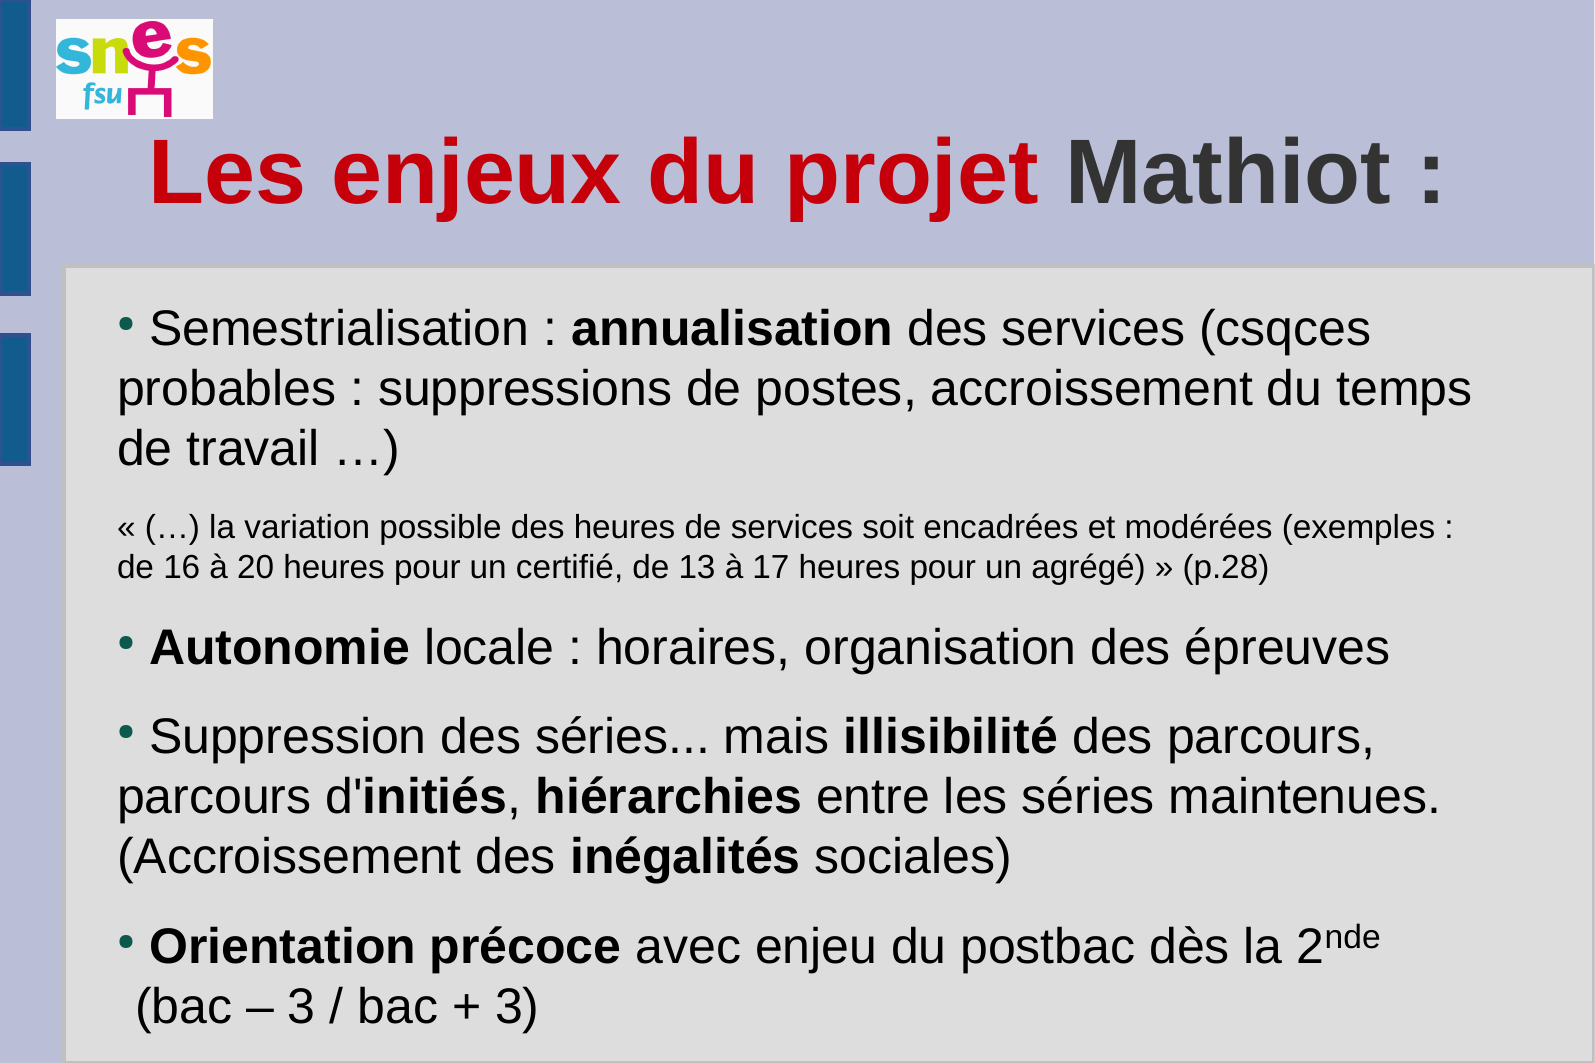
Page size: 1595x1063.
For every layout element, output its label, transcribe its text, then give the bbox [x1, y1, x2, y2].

list Semestrialisation : annualisation des services (csqces probables : suppressions de postes, accroissement du temps de travail …) « (…) la variation possible des heures de services soit encadrées et modérées (exemples : de 16 à 20 heures pour un certifié, de 13 à 17 heures pour un agrégé) » (p.28) Autonomie locale : horaires, organisation des épreuves Suppression des séries... mais illisibilité des parcours, parcours d'initiés, hiérarchies entre les séries maintenues. (Accroissement des inégalités sociales) Orientation précoce avec enjeu du postbac dès la 2nde (bac – 3 / bac + 3) [117, 295, 1479, 975]
picture [56, 19, 213, 119]
title Les enjeux du projet Mathiot : [117, 78, 1479, 256]
